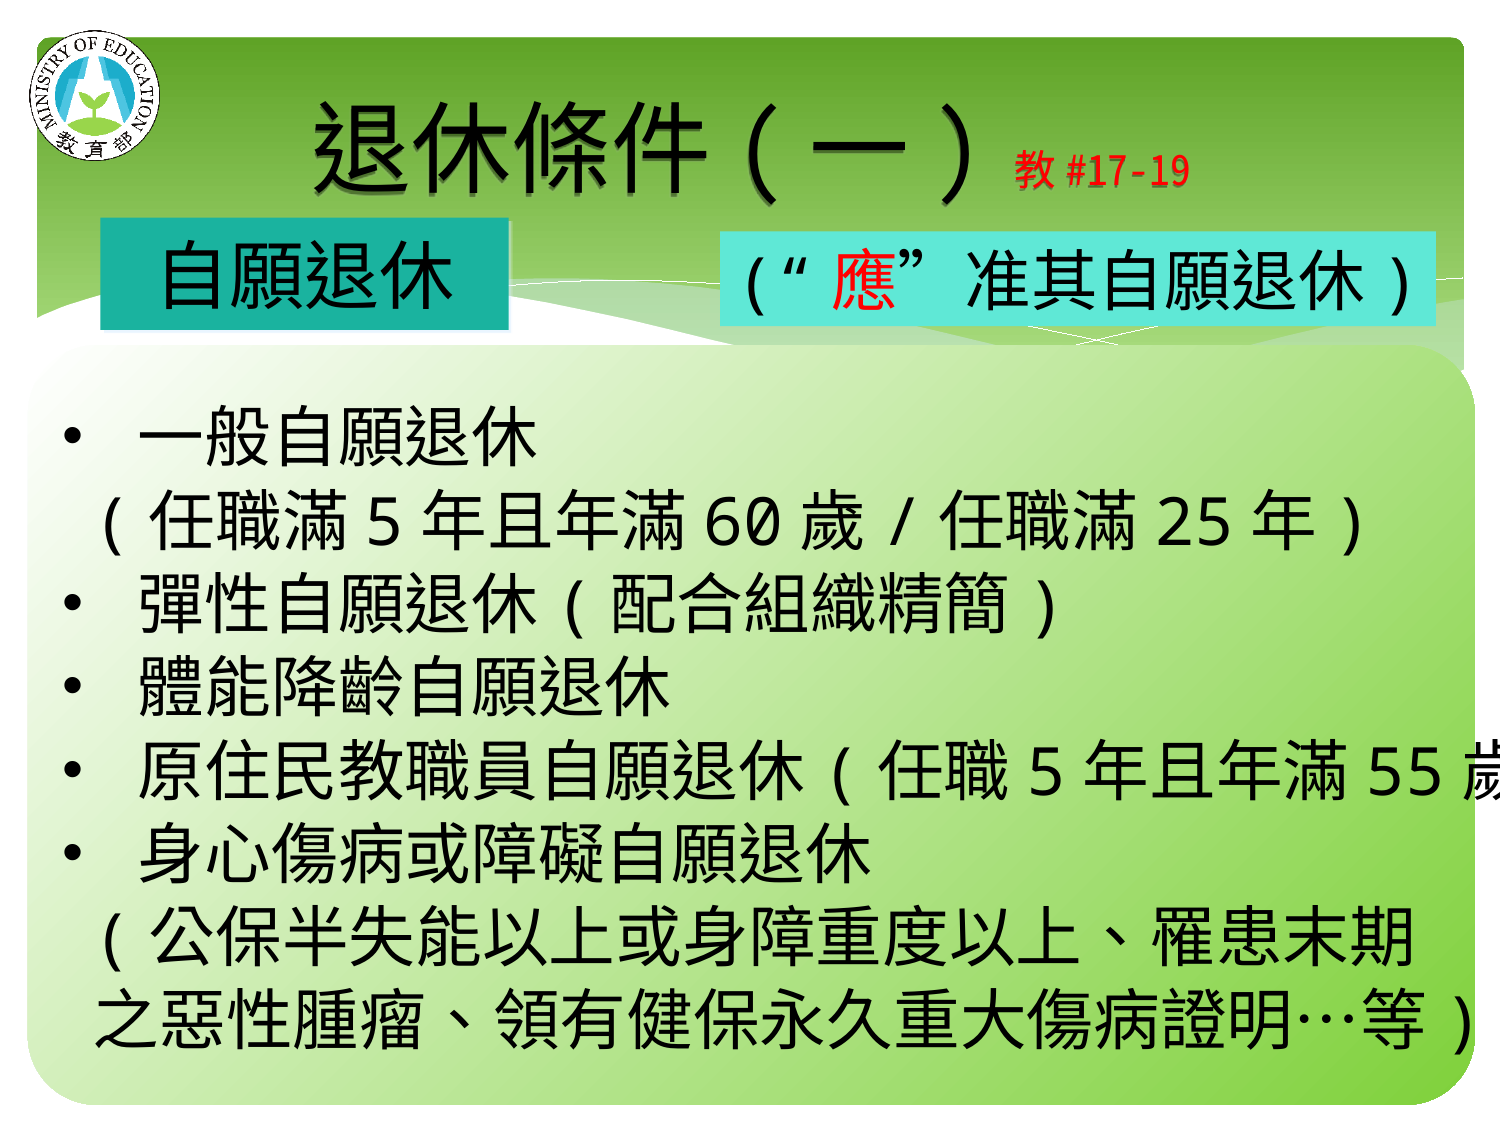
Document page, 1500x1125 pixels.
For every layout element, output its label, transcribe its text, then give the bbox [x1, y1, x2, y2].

text_box (“應”准其自願退休) [720, 231, 1436, 327]
title 退休條件(一) 教#17-19 [76, 51, 1427, 240]
text_box 一般自願退休 (任職滿5年且年滿60歲/任職滿25年) 彈性自願退休(配合組織精簡) 體能降齡自願退休 原住民教職員自願退休(任職5年且年滿55歲) 身心傷病或障礙自願退休 (公保半失能以上或身障重度以上、罹患末期 之惡性腫瘤、領有健保永久重大傷病證明…等) [27, 345, 1475, 1105]
picture [29, 30, 160, 161]
list 自願退休 [100, 217, 509, 330]
